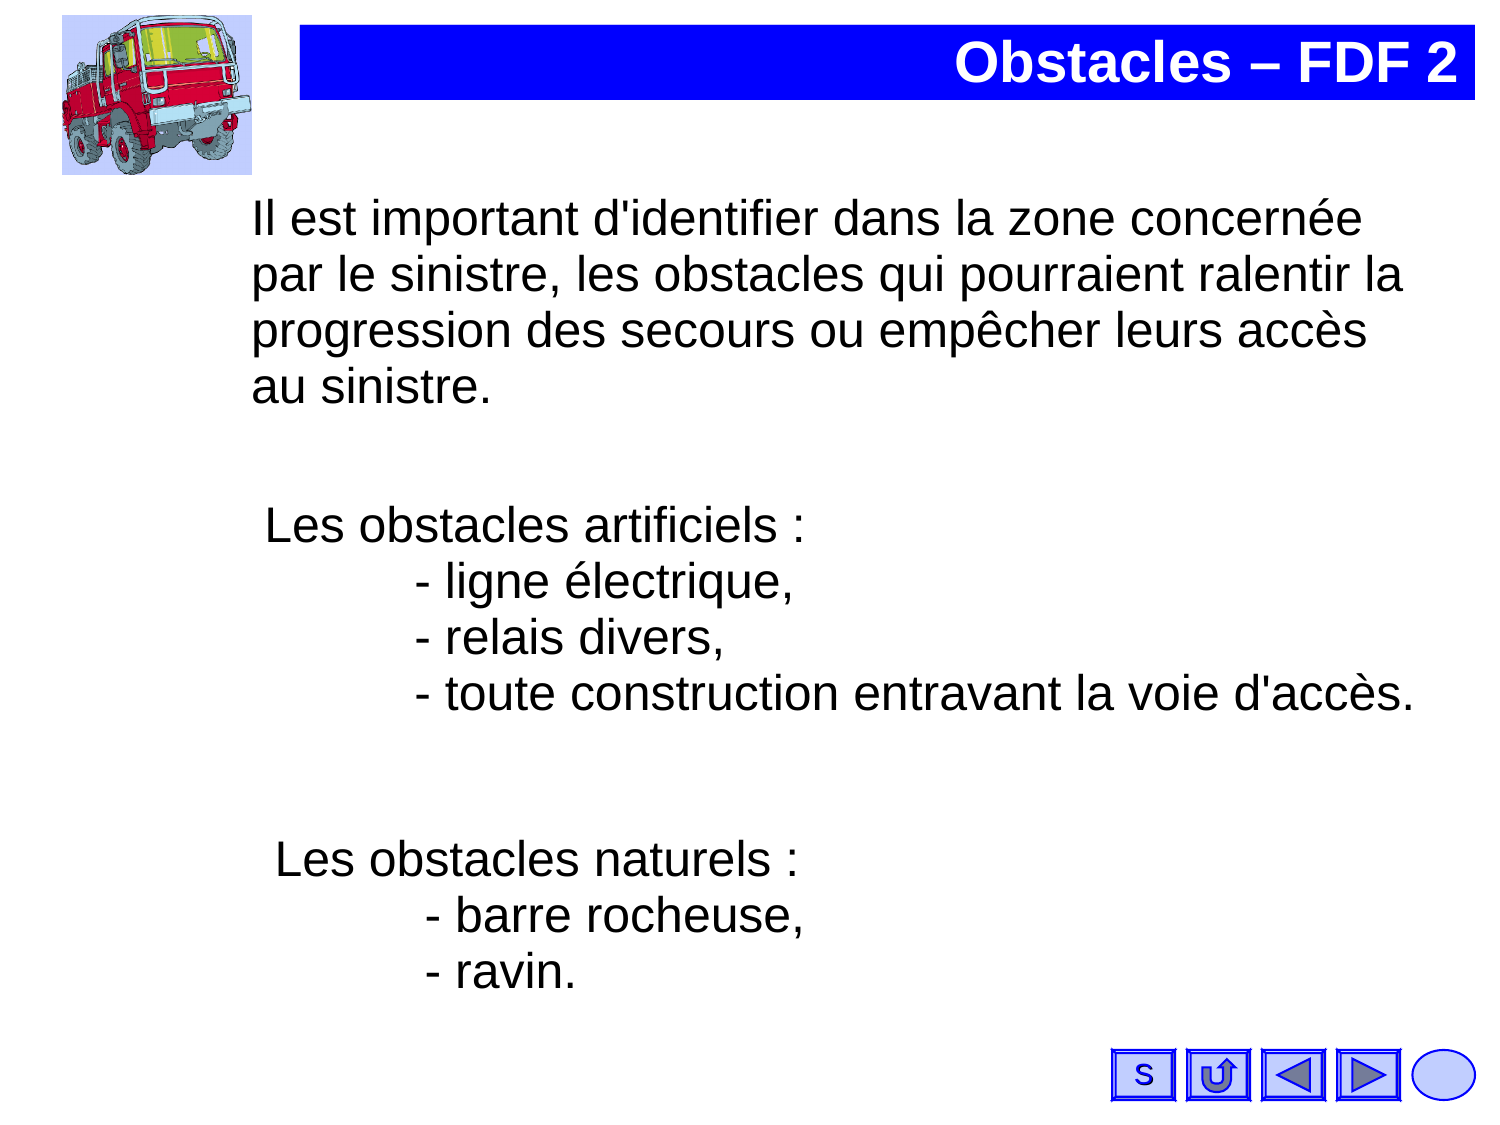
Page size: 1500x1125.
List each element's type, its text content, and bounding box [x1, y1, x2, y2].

text_box Obstacles – FDF 2 [299, 24, 1475, 100]
text_box Il est important d'identifier dans la zone concernée par le sinistre, les obstacles qui pourraient ralentir la progression des secours ou empêcher leurs accès au sinistre. [236, 183, 1447, 422]
text_box Les obstacles naturels : - barre rocheuse, - ravin. [259, 823, 1209, 1007]
text_box [1412, 1049, 1476, 1101]
text_box Les obstacles artificiels : - ligne électrique, - relais divers, - toute construction entravant la voie d'accès. [249, 490, 1447, 729]
